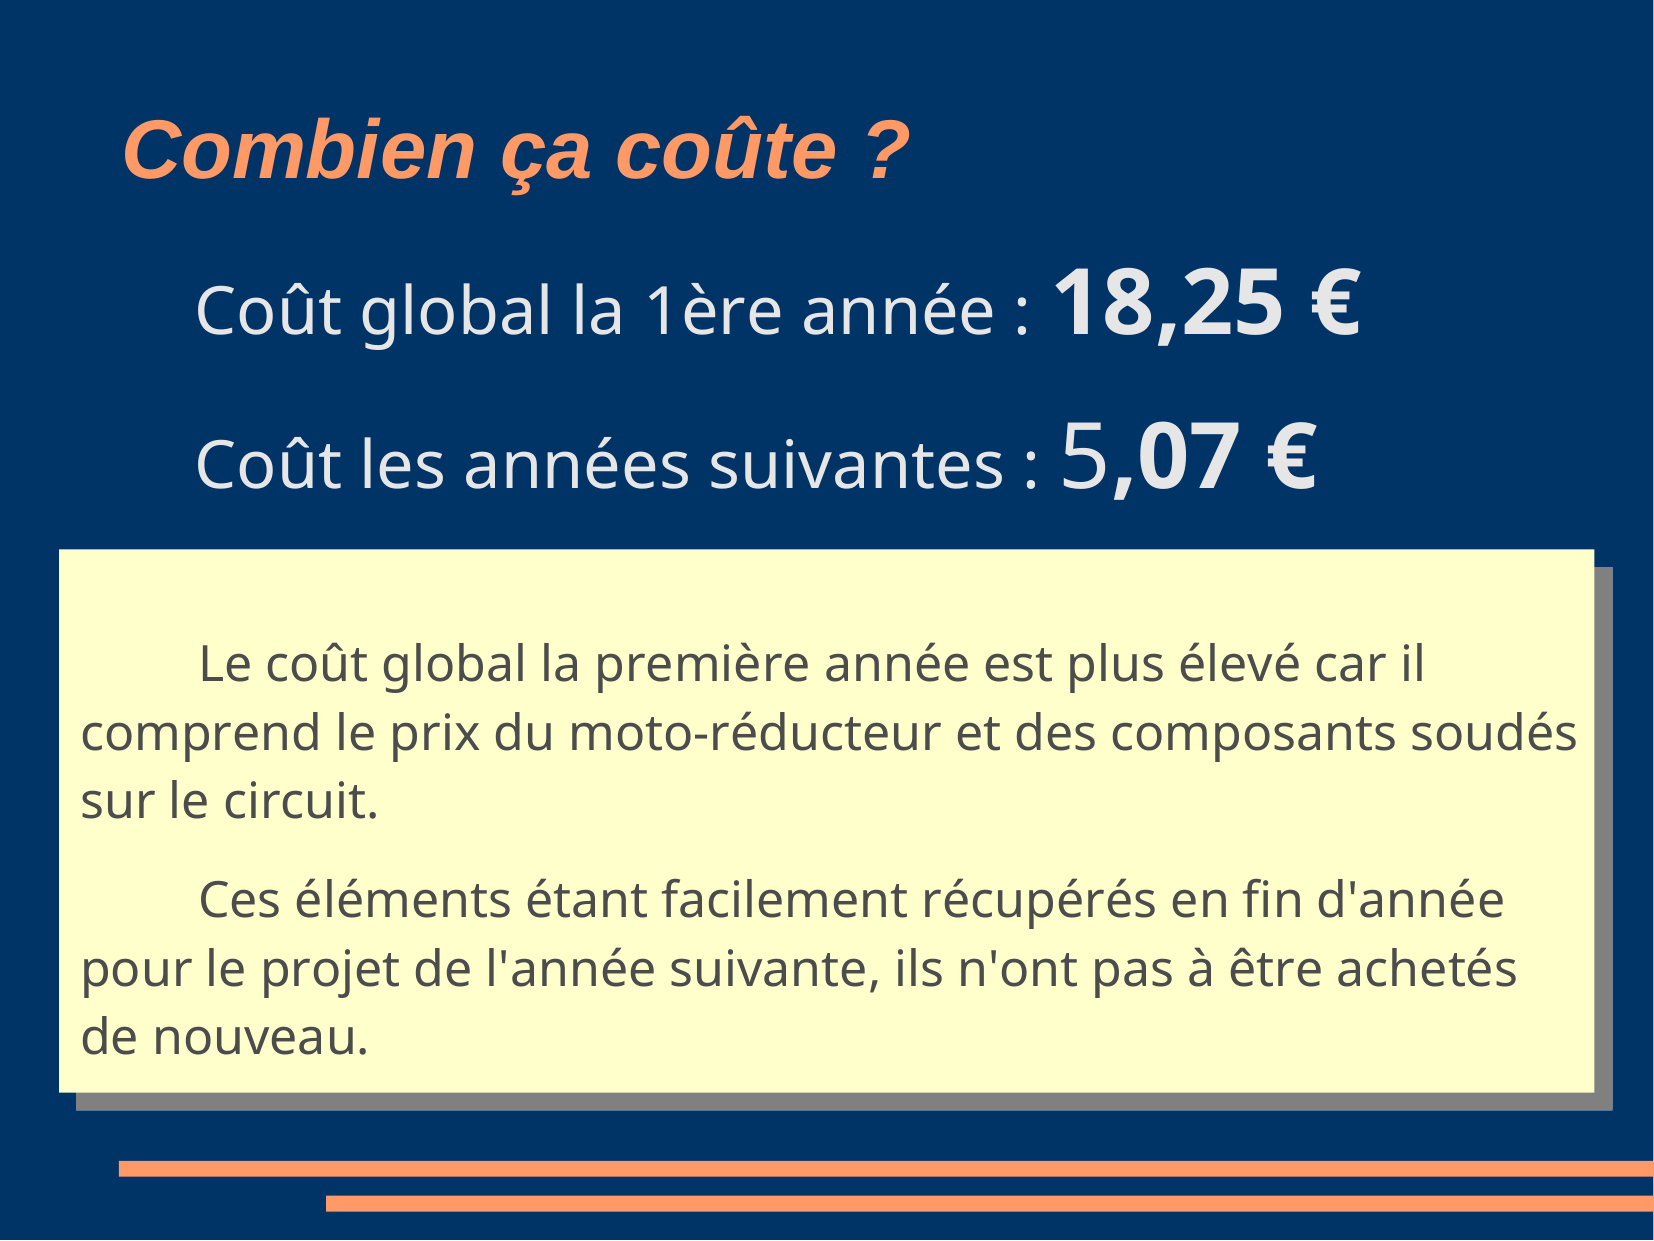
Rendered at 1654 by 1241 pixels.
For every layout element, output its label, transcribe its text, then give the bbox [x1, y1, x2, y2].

list Coût global la 1ère année : 18,25 € Coût les années suivantes : 5,07 € [177, 236, 1568, 522]
title Combien ça coûte ? [121, 46, 1534, 254]
text_box Le coût global la première année est plus élevé car il comprend le prix du moto-réducteur et des composants soudés sur le circuit. Ces éléments étant facilement récupérés en fin d'année pour le projet de l'année suivante, ils n'ont pas à être achetés de nouveau. [59, 549, 1595, 1093]
